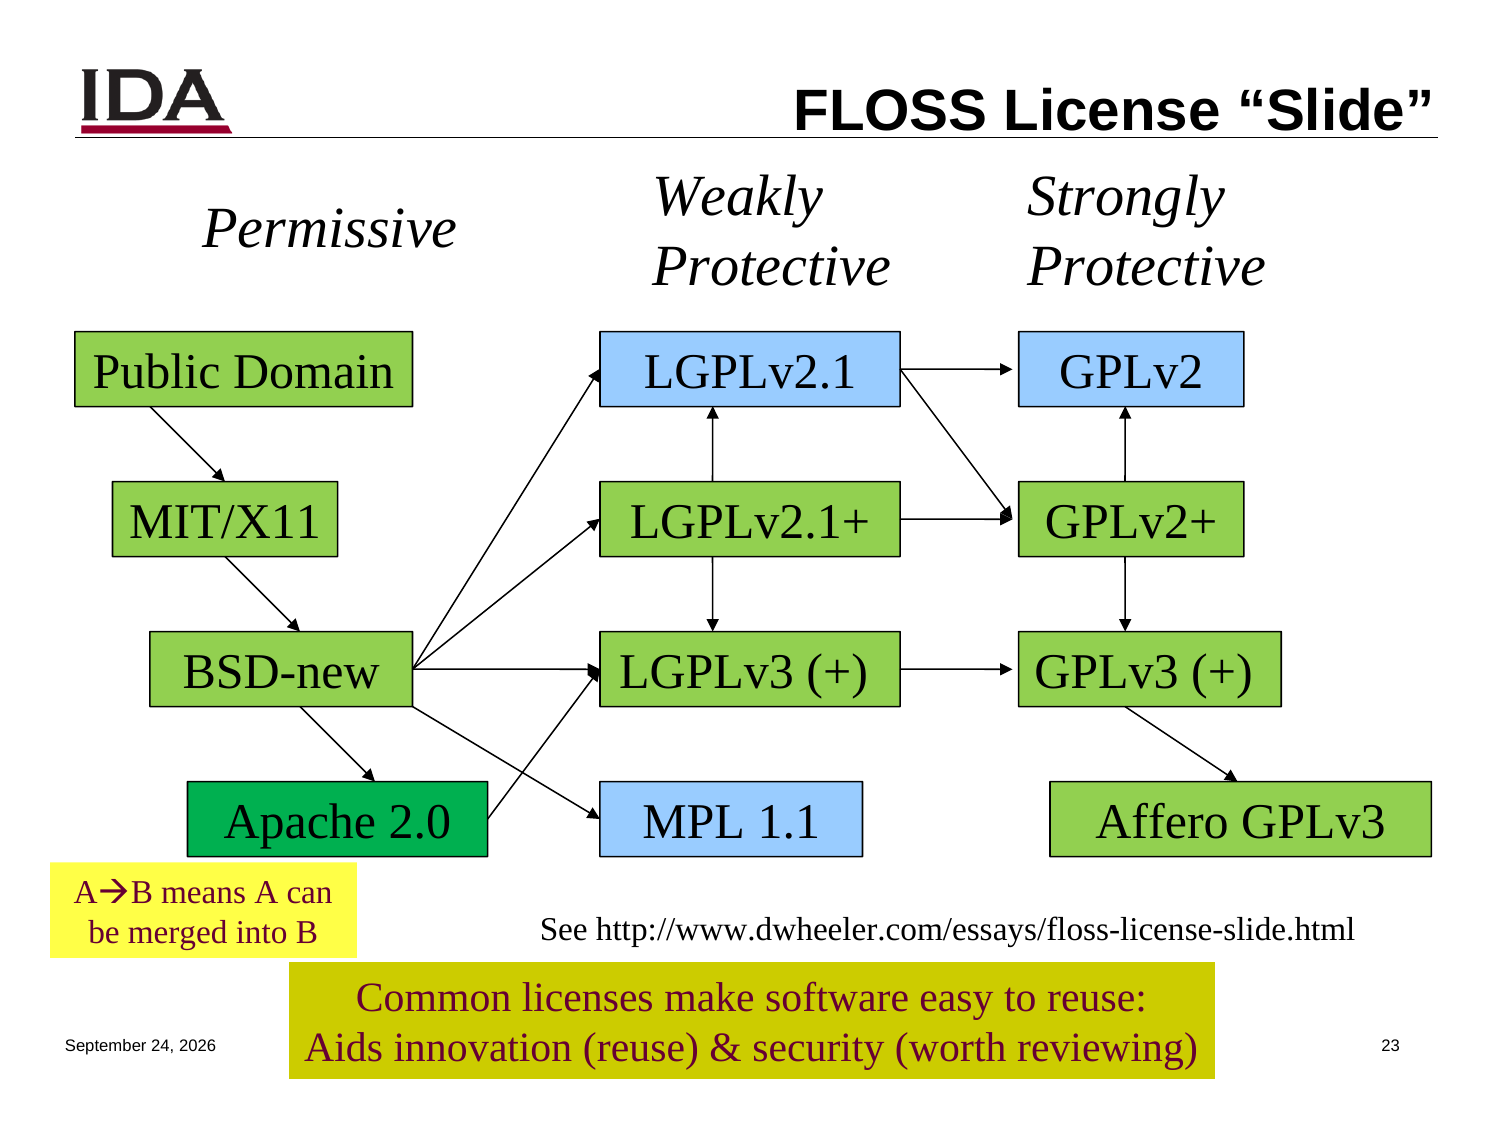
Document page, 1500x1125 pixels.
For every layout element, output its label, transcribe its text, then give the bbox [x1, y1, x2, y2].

text_box MIT/X11 [112, 481, 338, 557]
text_box Affero GPLv3 [1050, 781, 1432, 857]
text_box Weakly Protective [637, 149, 907, 295]
text_box LGPLv2.1+ [600, 481, 901, 557]
text_box Public Domain [74, 331, 413, 407]
text_box <number> [1214, 987, 1415, 1063]
text_box Permissive [187, 181, 473, 261]
picture [77, 65, 233, 138]
text_box BSD-new [149, 631, 413, 707]
text_box Strongly Protective [1012, 149, 1282, 295]
text_box AB means A can be merged into B [50, 862, 357, 958]
text_box November 9, 2011 [49, 987, 289, 1063]
text_box GPLv3 (+) [1018, 631, 1282, 707]
text_box Common licenses make software easy to reuse: Aids innovation (reuse) & security (worth reviewing) [289, 962, 1214, 1078]
text_box LGPLv3 (+) [600, 631, 901, 707]
text_box See http://www.dwheeler.com/essays/floss-license-slide.html [525, 899, 1458, 957]
title FLOSS License “Slide” [425, 64, 1450, 150]
text_box Apache 2.0 [187, 781, 488, 857]
text_box MPL 1.1 [599, 781, 863, 857]
text_box LGPLv2.1 [600, 331, 901, 407]
text_box GPLv2 [1018, 331, 1244, 407]
text_box GPLv2+ [1018, 481, 1244, 557]
